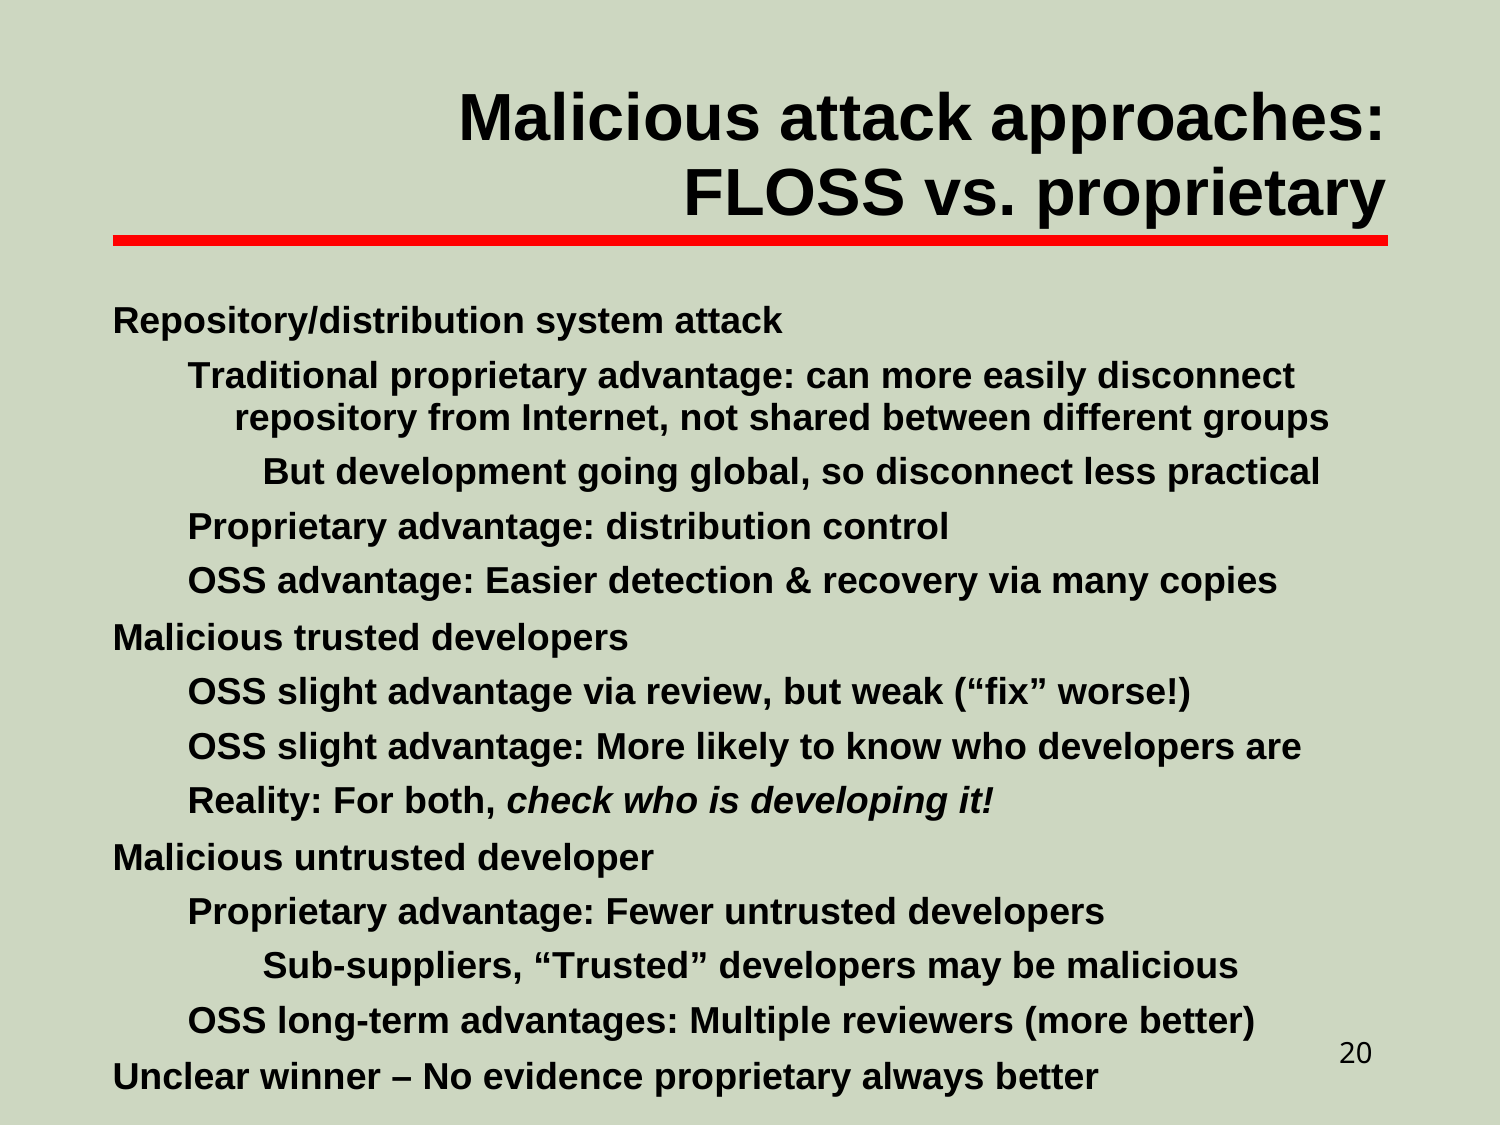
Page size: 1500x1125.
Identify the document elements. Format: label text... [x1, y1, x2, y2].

list Repository/distribution system attack Traditional proprietary advantage: can more easily disconnect repository from Internet, not shared between different groups But development going global, so disconnect less practical Proprietary advantage: distribution control OSS advantage: Easier detection & recovery via many copies Malicious trusted developers OSS slight advantage via review, but weak (“fix” worse!) OSS slight advantage: More likely to know who developers are Reality: For both, check who is developing it! Malicious untrusted developer Proprietary advantage: Fewer untrusted developers Sub-suppliers, “Trusted” developers may be malicious OSS long-term advantages: Multiple reviewers (more better) Unclear winner – No evidence proprietary always better [112, 299, 1388, 1111]
title Malicious attack approaches: FLOSS vs. proprietary [337, 79, 1388, 230]
